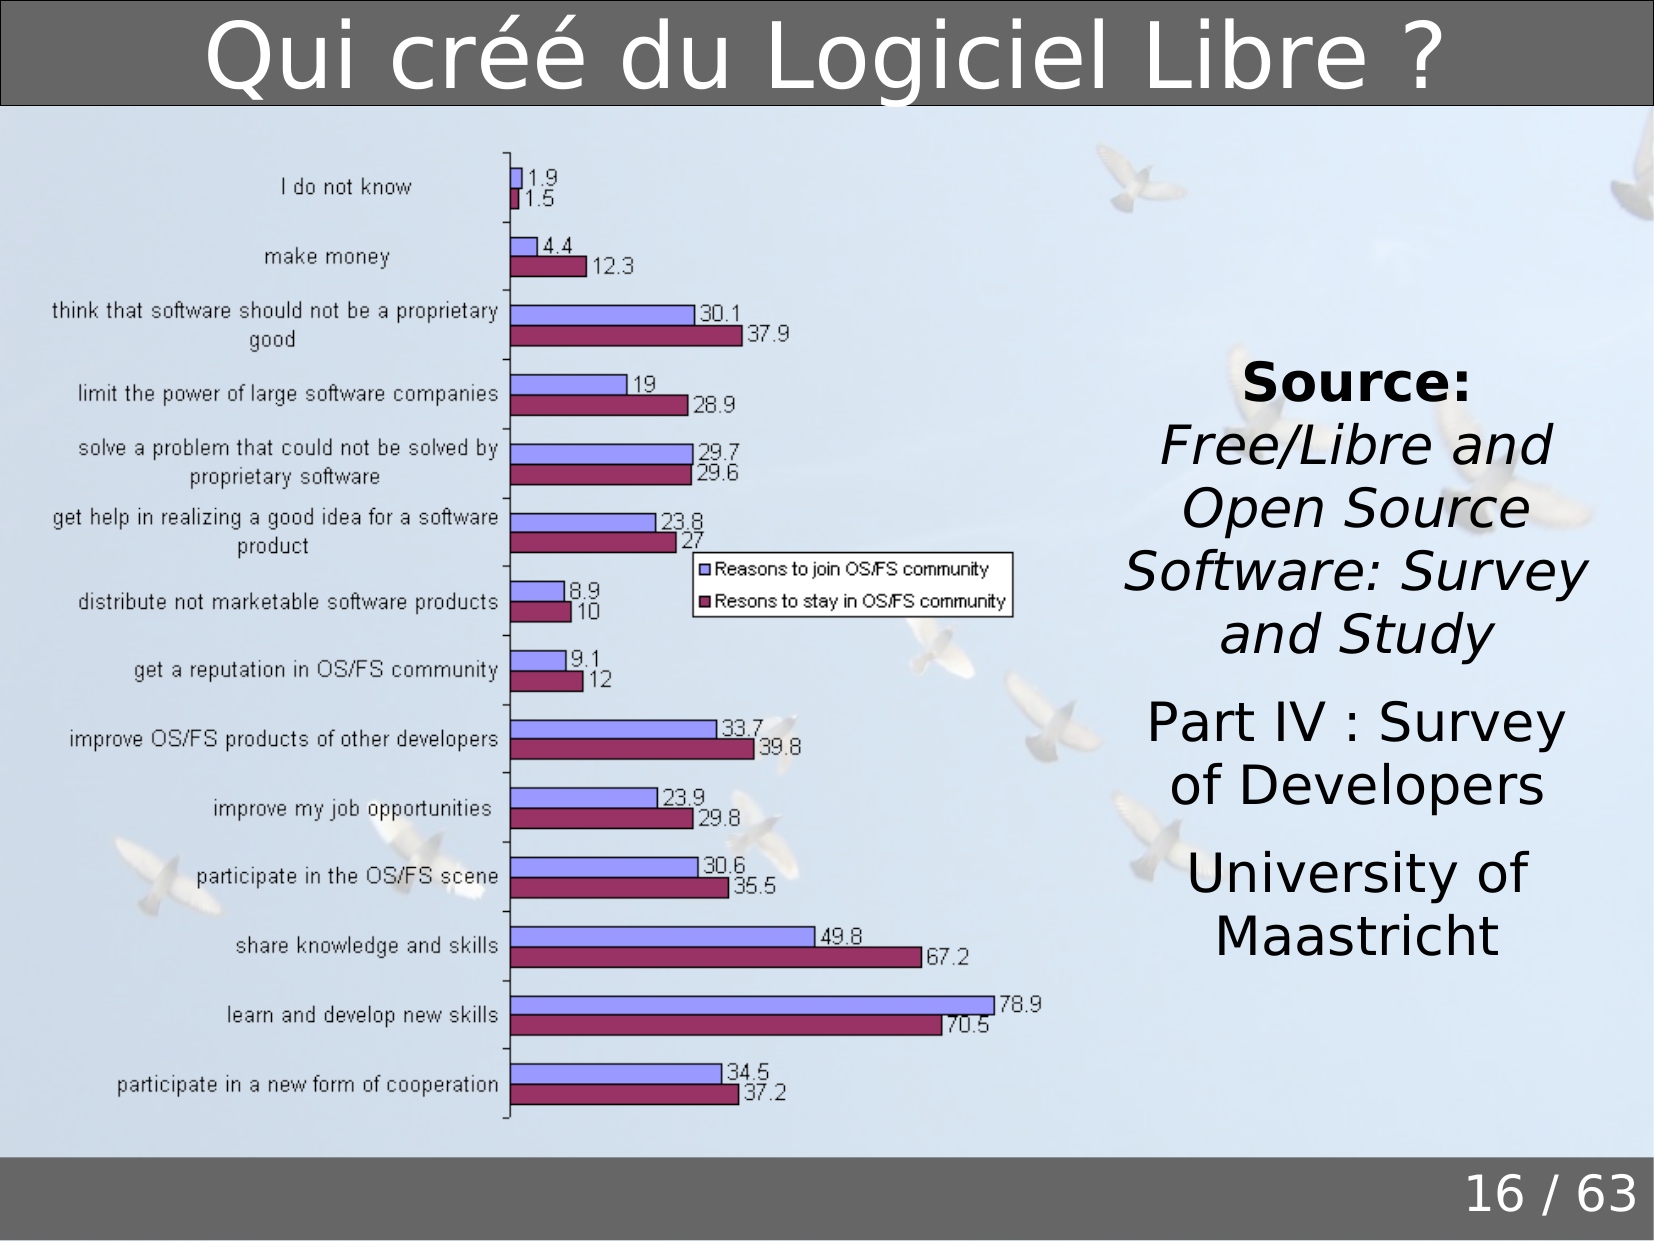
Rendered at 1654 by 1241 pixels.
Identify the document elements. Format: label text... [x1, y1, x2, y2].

title Qui créé du Logiciel Libre ? [0, 2, 1654, 110]
text_box Source: Free/Libre and Open Source Software: Survey and Study Part IV : Survey of Developers University of Maastricht [1100, 343, 1615, 1064]
picture [34, 127, 1070, 1143]
